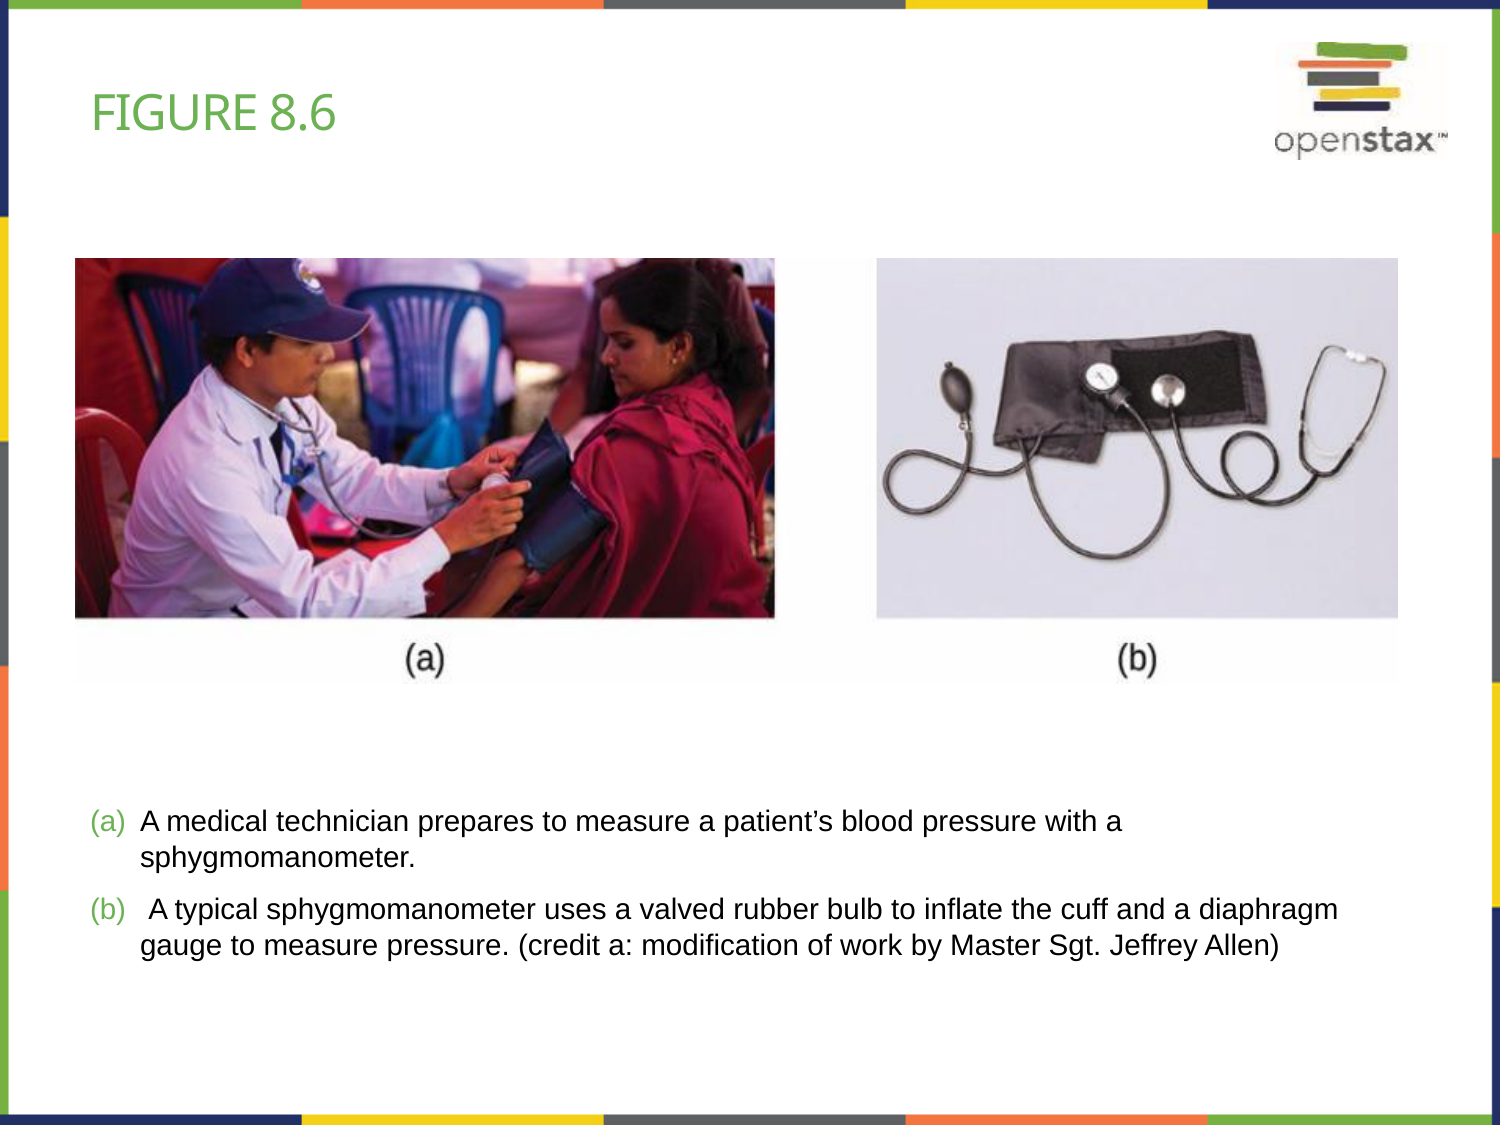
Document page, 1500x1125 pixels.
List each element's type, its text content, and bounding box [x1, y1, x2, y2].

picture [0, 0, 1500, 1125]
title Figure 8.6 [75, 39, 1398, 148]
list A medical technician prepares to measure a patient’s blood pressure with a sphygmomanometer. A typical sphygmomanometer uses a valved rubber bulb to inflate the cuff and a diaphragm gauge to measure pressure. (credit a: modification of work by Master Sgt. Jeffrey Allen) [75, 794, 1398, 986]
